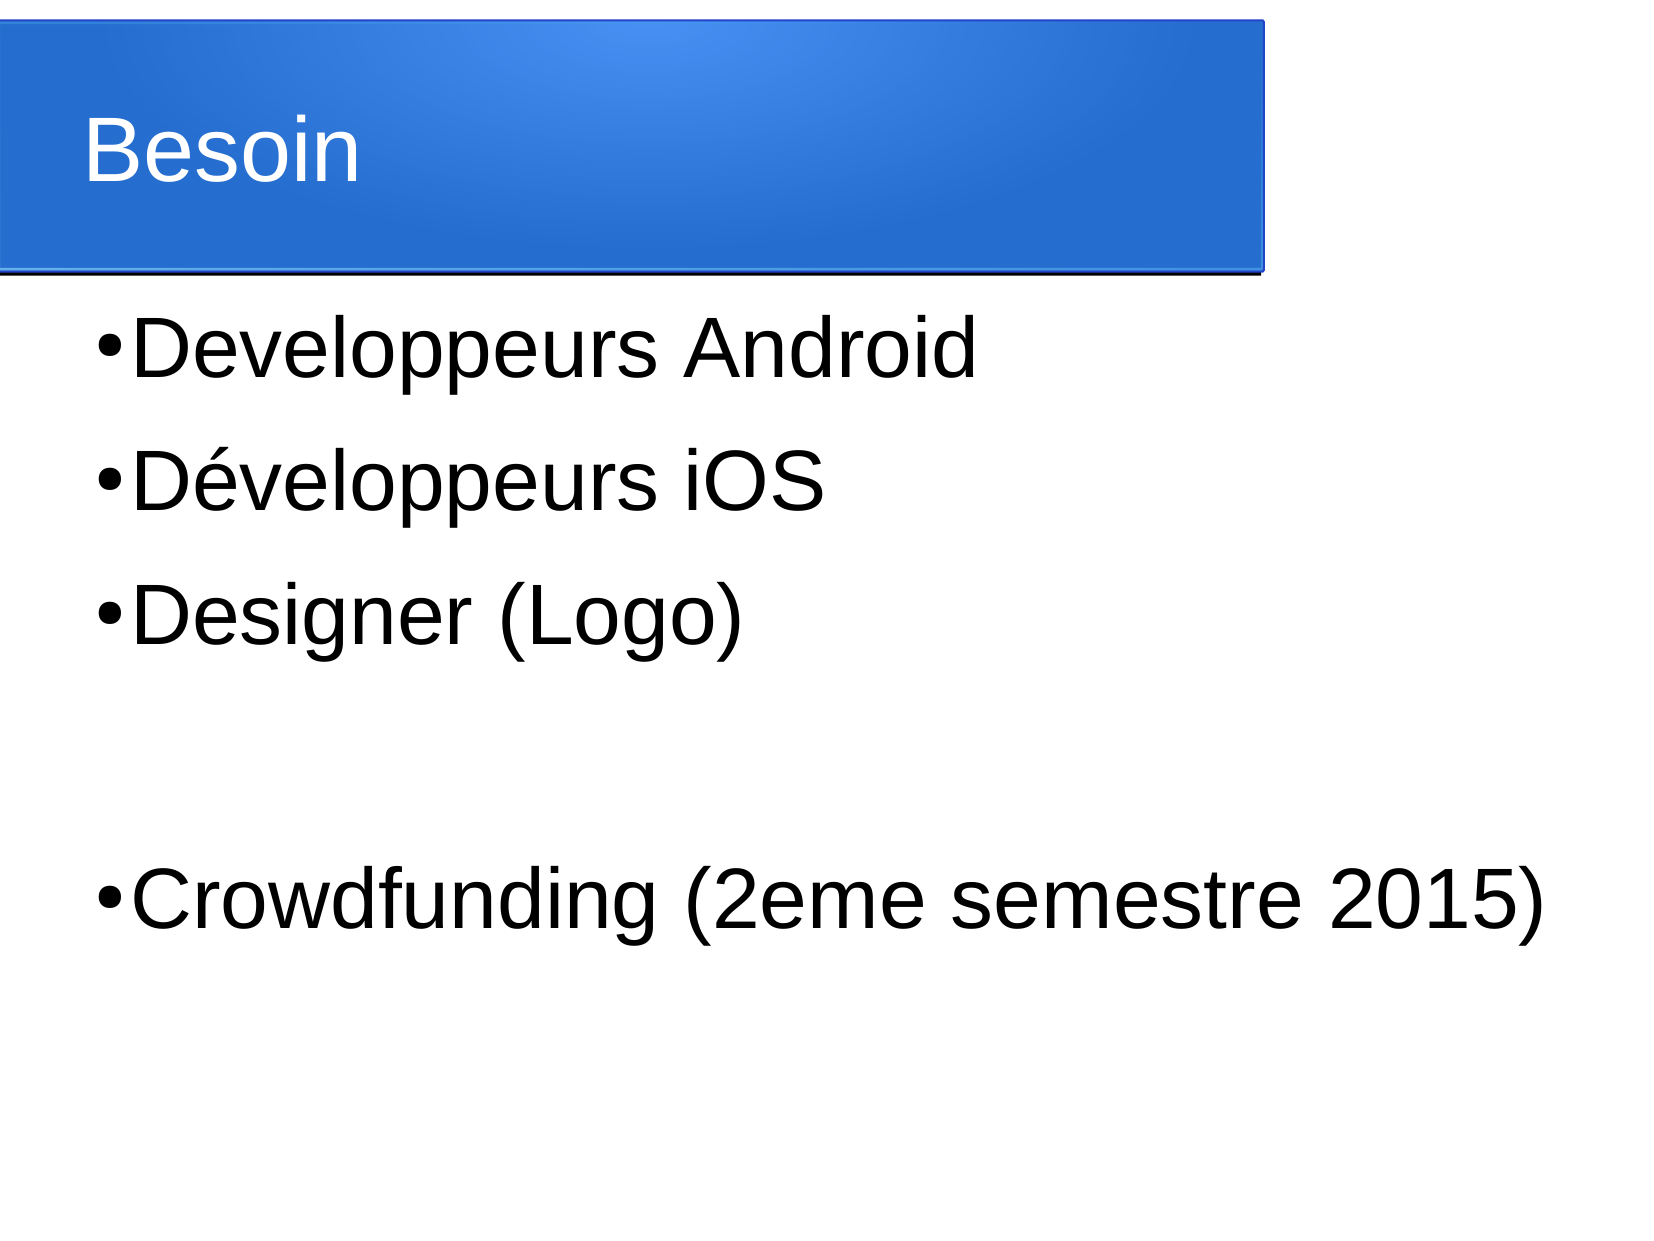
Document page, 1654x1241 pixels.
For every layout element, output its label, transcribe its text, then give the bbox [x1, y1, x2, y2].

list Developpeurs Android Développeurs iOS Designer (Logo) Crowdfunding (2eme semestre 2015) [82, 299, 1571, 1019]
title Besoin [82, 47, 1235, 252]
